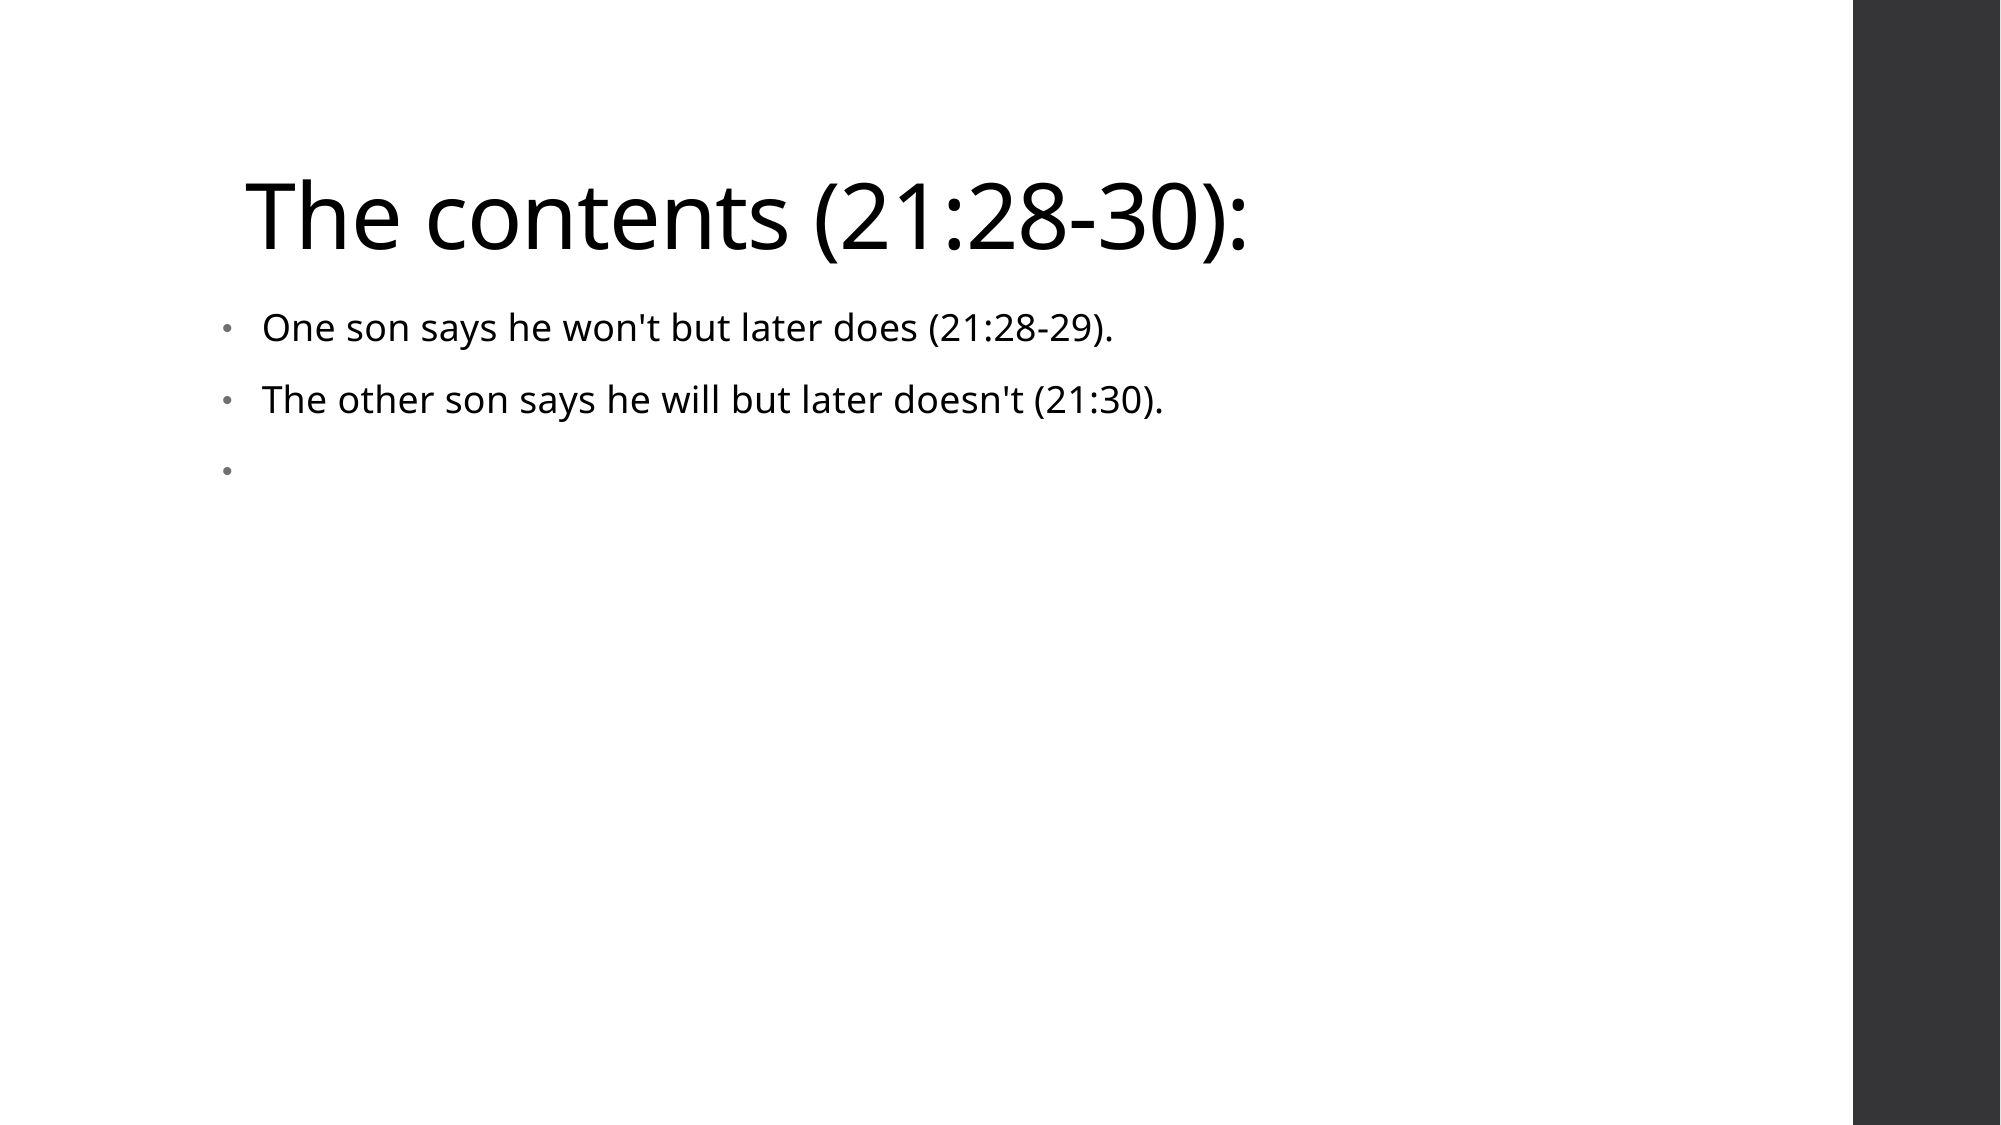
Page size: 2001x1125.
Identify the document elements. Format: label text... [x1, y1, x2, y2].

title The contents (21:28-30): [206, 60, 1797, 278]
list One son says he won't but later does (21:28-29). The other son says he will but later doesn't (21:30). [206, 299, 1617, 1014]
